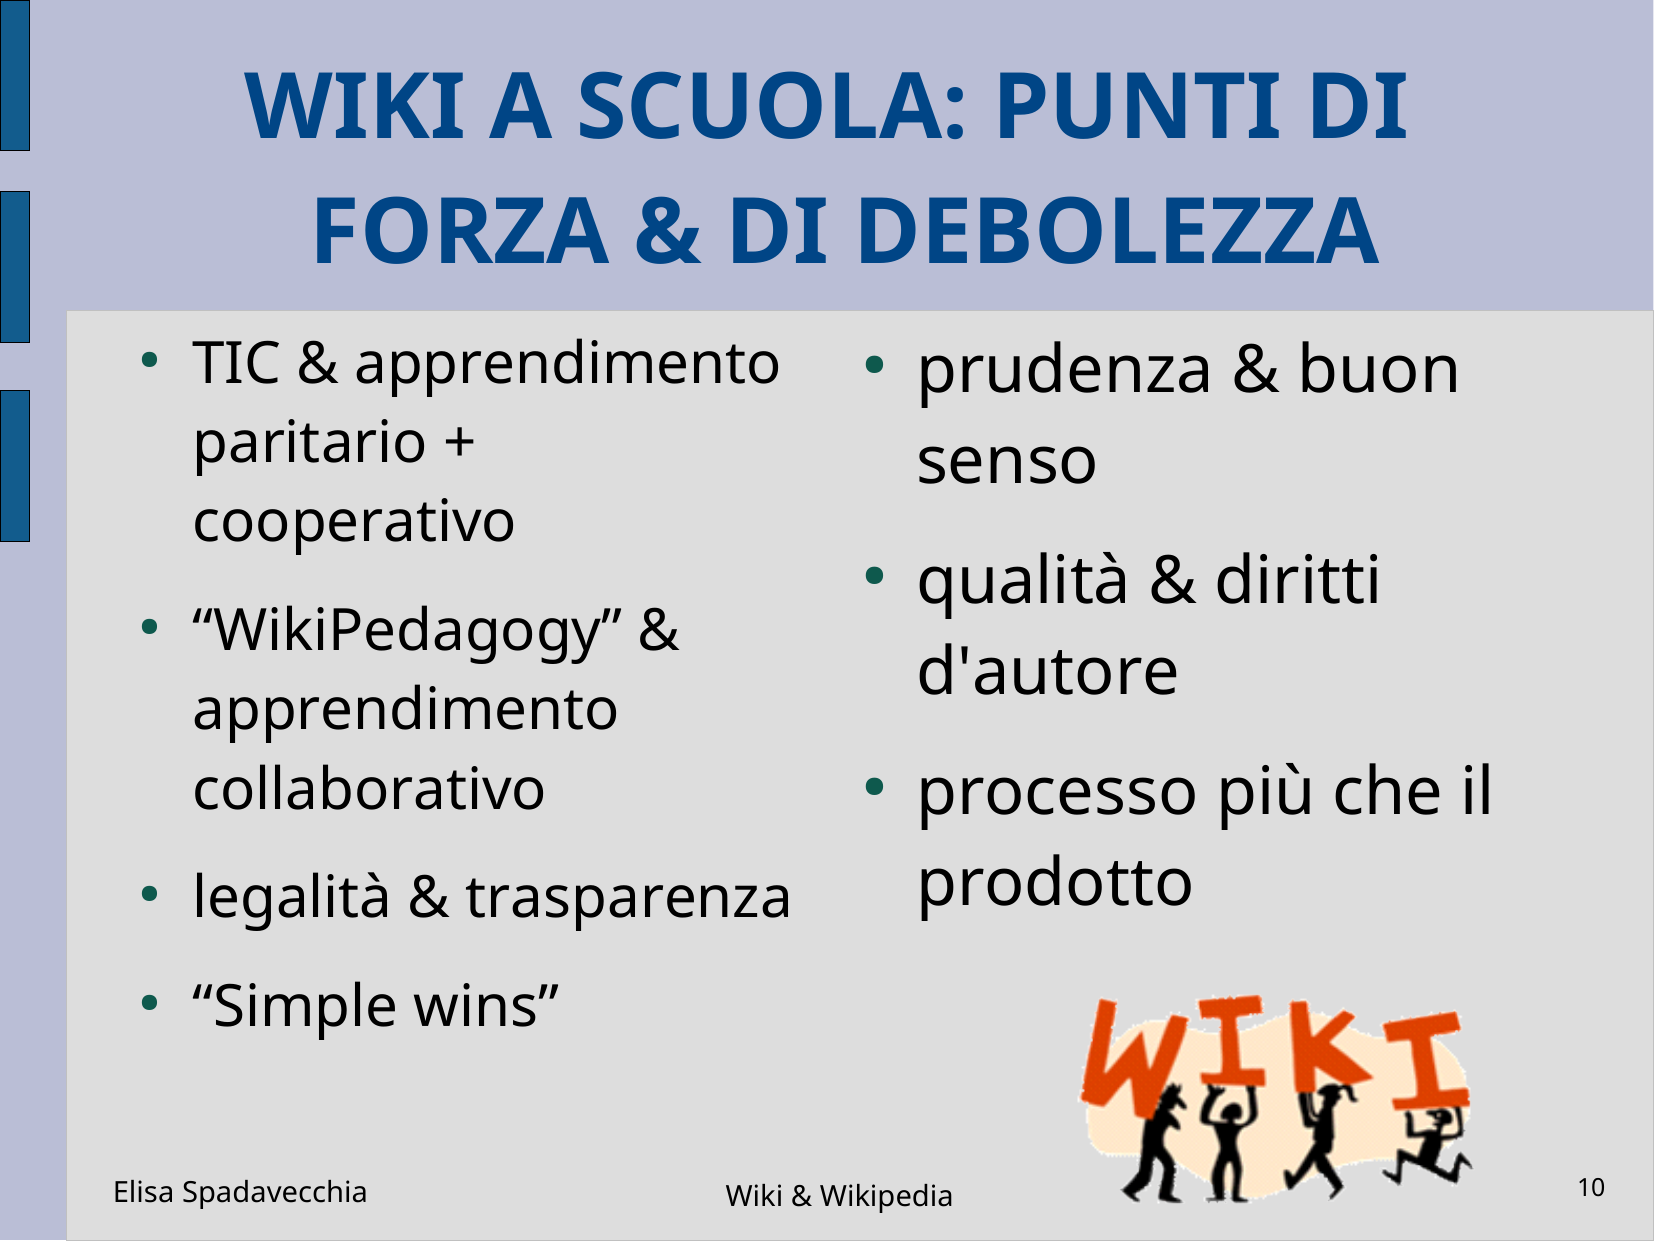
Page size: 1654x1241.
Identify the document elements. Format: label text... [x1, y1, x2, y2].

text_box Elisa Spadavecchia [97, 1165, 632, 1241]
list TIC & apprendimento paritario + cooperativo “WikiPedagogy” & apprendimento collaborativo legalità & trasparenza “Simple wins” [121, 321, 811, 1103]
picture [1074, 991, 1496, 1223]
title WIKI A SCUOLA: PUNTI DI FORZA & DI DEBOLEZZA [121, 37, 1534, 293]
text_box Wiki & Wikipedia [533, 1169, 1146, 1241]
list prudenza & buon senso qualità & diritti d'autore processo più che il prodotto [845, 321, 1535, 1103]
text_box <numero> [1529, 1163, 1654, 1205]
